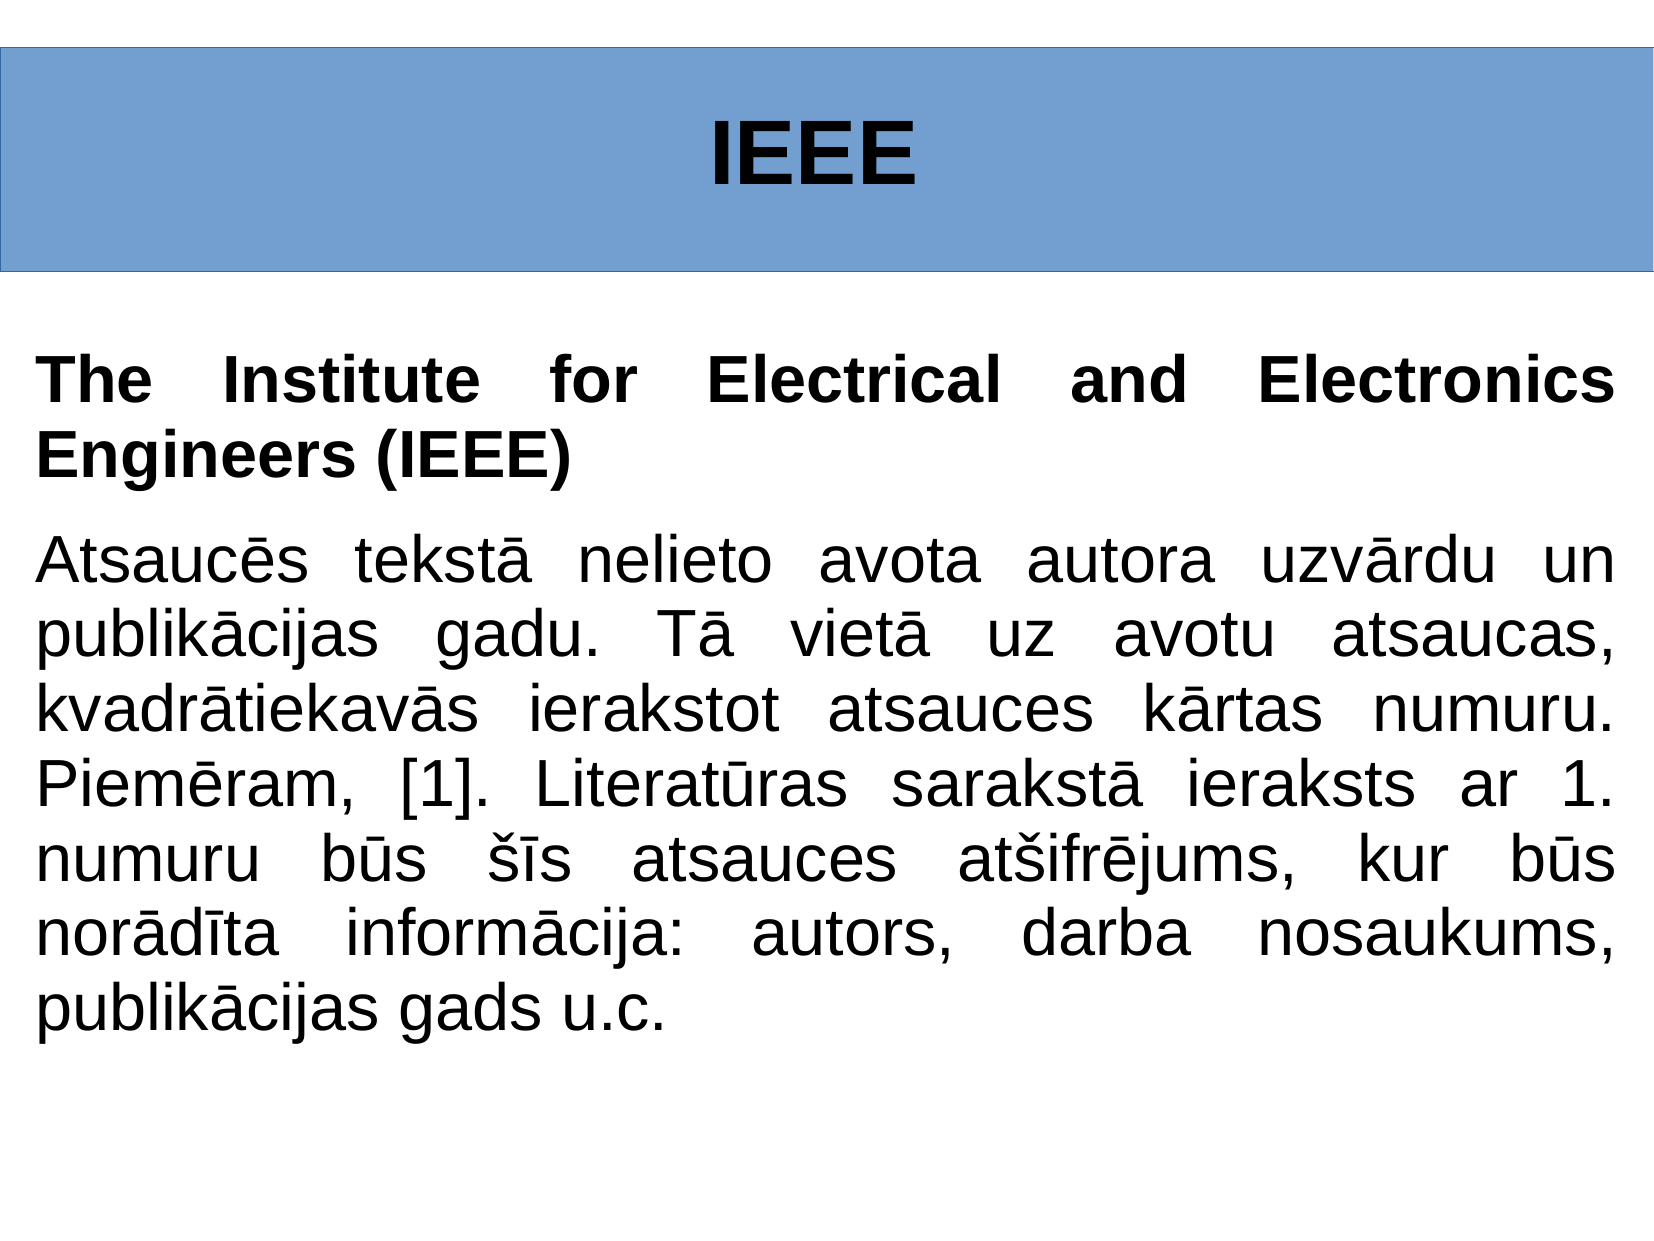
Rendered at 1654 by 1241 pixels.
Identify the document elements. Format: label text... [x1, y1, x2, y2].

text_box [0, 47, 1654, 272]
list The Institute for Electrical and Electronics Engineers (IEEE) Atsaucēs tekstā nelieto avota autora uzvārdu un publikācijas gadu. Tā vietā uz avotu atsaucas, kvadrātiekavās ierakstot atsauces kārtas numuru. Piemēram, [1]. Literatūras sarakstā ieraksts ar 1. numuru būs šīs atsauces atšifrējums, kur būs norādīta informācija: autors, darba nosaukums, publikācijas gads u.c. [35, 342, 1619, 1099]
title IEEE [82, 49, 1571, 257]
